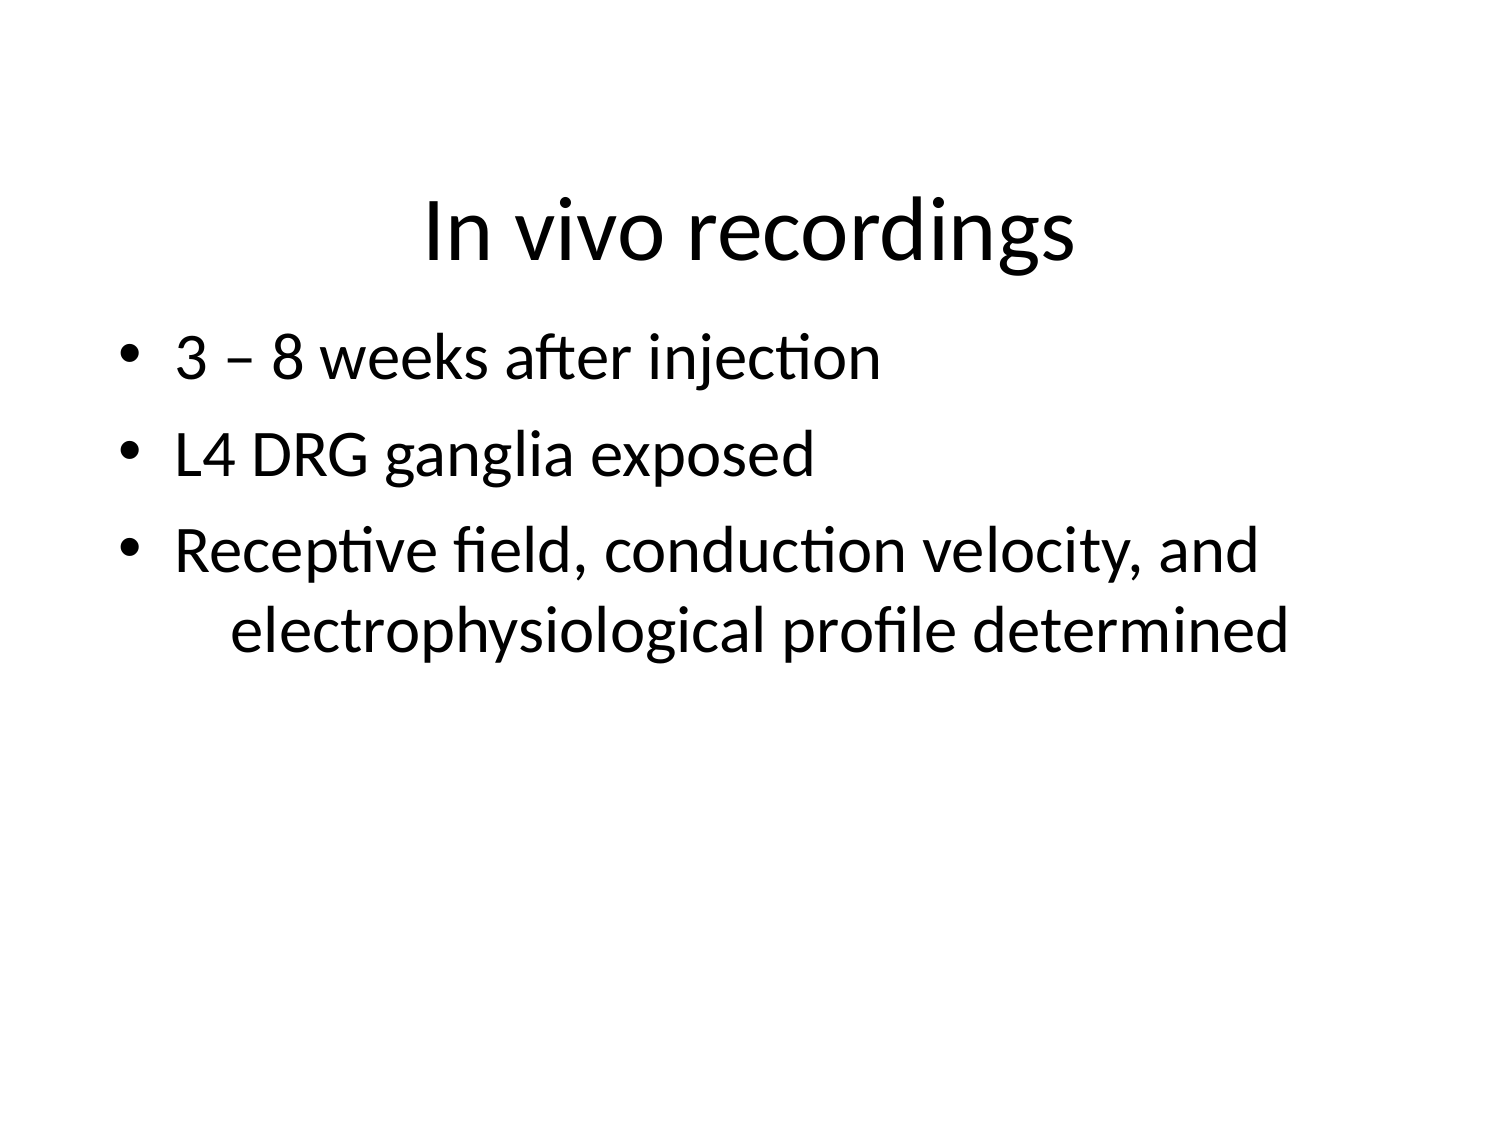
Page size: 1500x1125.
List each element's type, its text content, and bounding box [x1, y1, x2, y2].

title In vivo recordings [103, 141, 1397, 305]
list 3 – 8 weeks after injection L4 DRG ganglia exposed Receptive field, conduction velocity, and electrophysiological profile determined [103, 305, 1397, 923]
